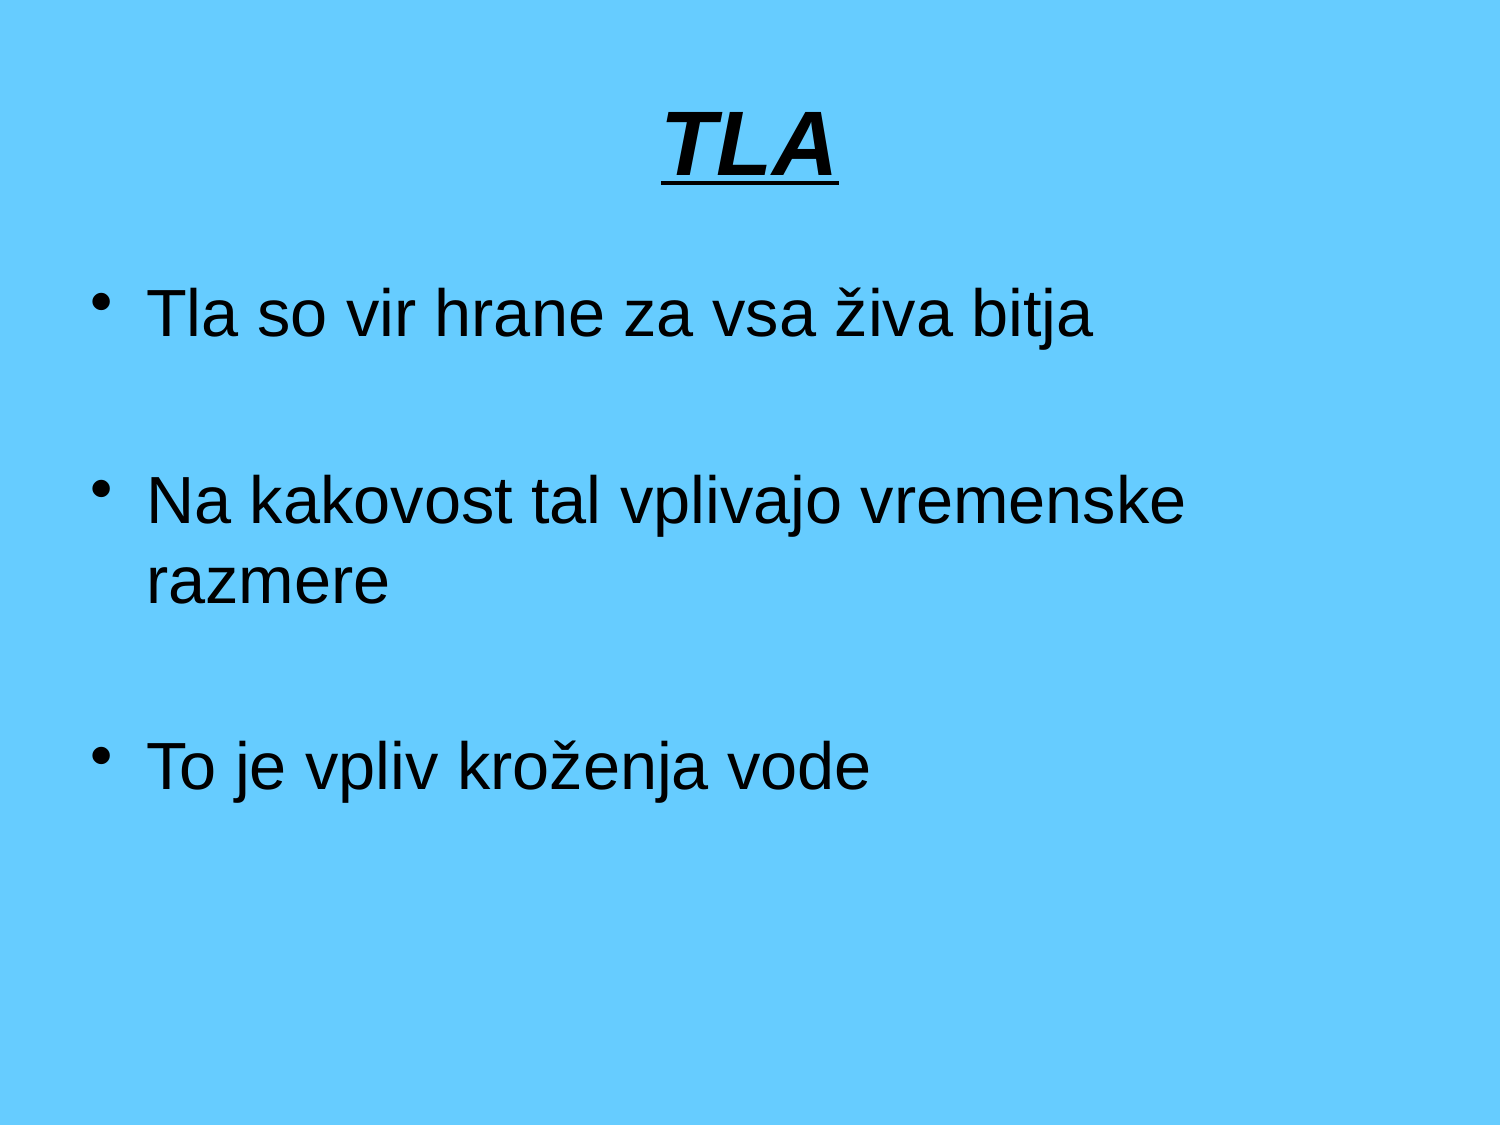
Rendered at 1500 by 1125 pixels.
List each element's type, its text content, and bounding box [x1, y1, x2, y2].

list Tla so vir hrane za vsa živa bitja Na kakovost tal vplivajo vremenske razmere To je vpliv kroženja vode [75, 262, 1425, 1005]
title TLA [75, 45, 1425, 233]
